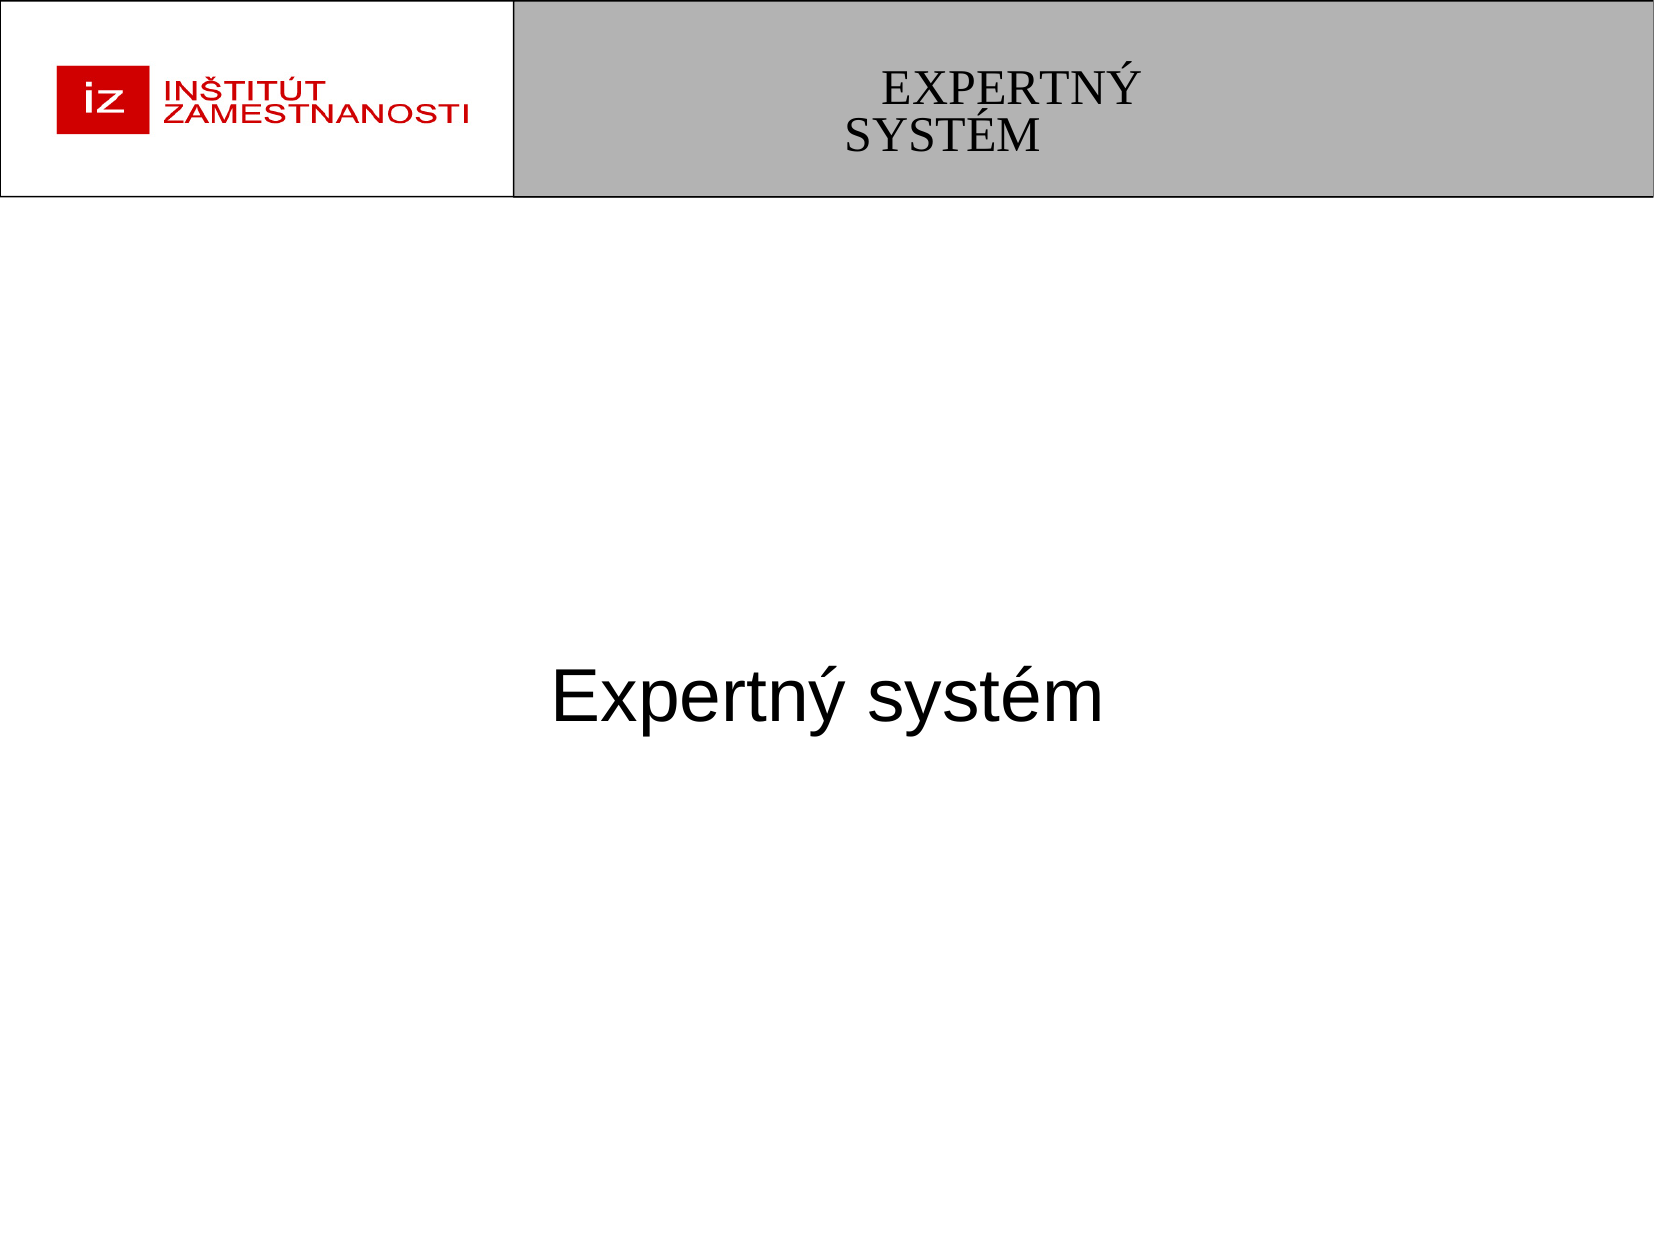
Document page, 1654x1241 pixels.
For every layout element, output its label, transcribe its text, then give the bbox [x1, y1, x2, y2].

picture [5, 6, 513, 190]
list Expertný systém [123, 340, 1536, 1123]
text_box EXPERTNÝ SYSTÉM [829, 59, 1359, 130]
text_box [0, 0, 1654, 197]
